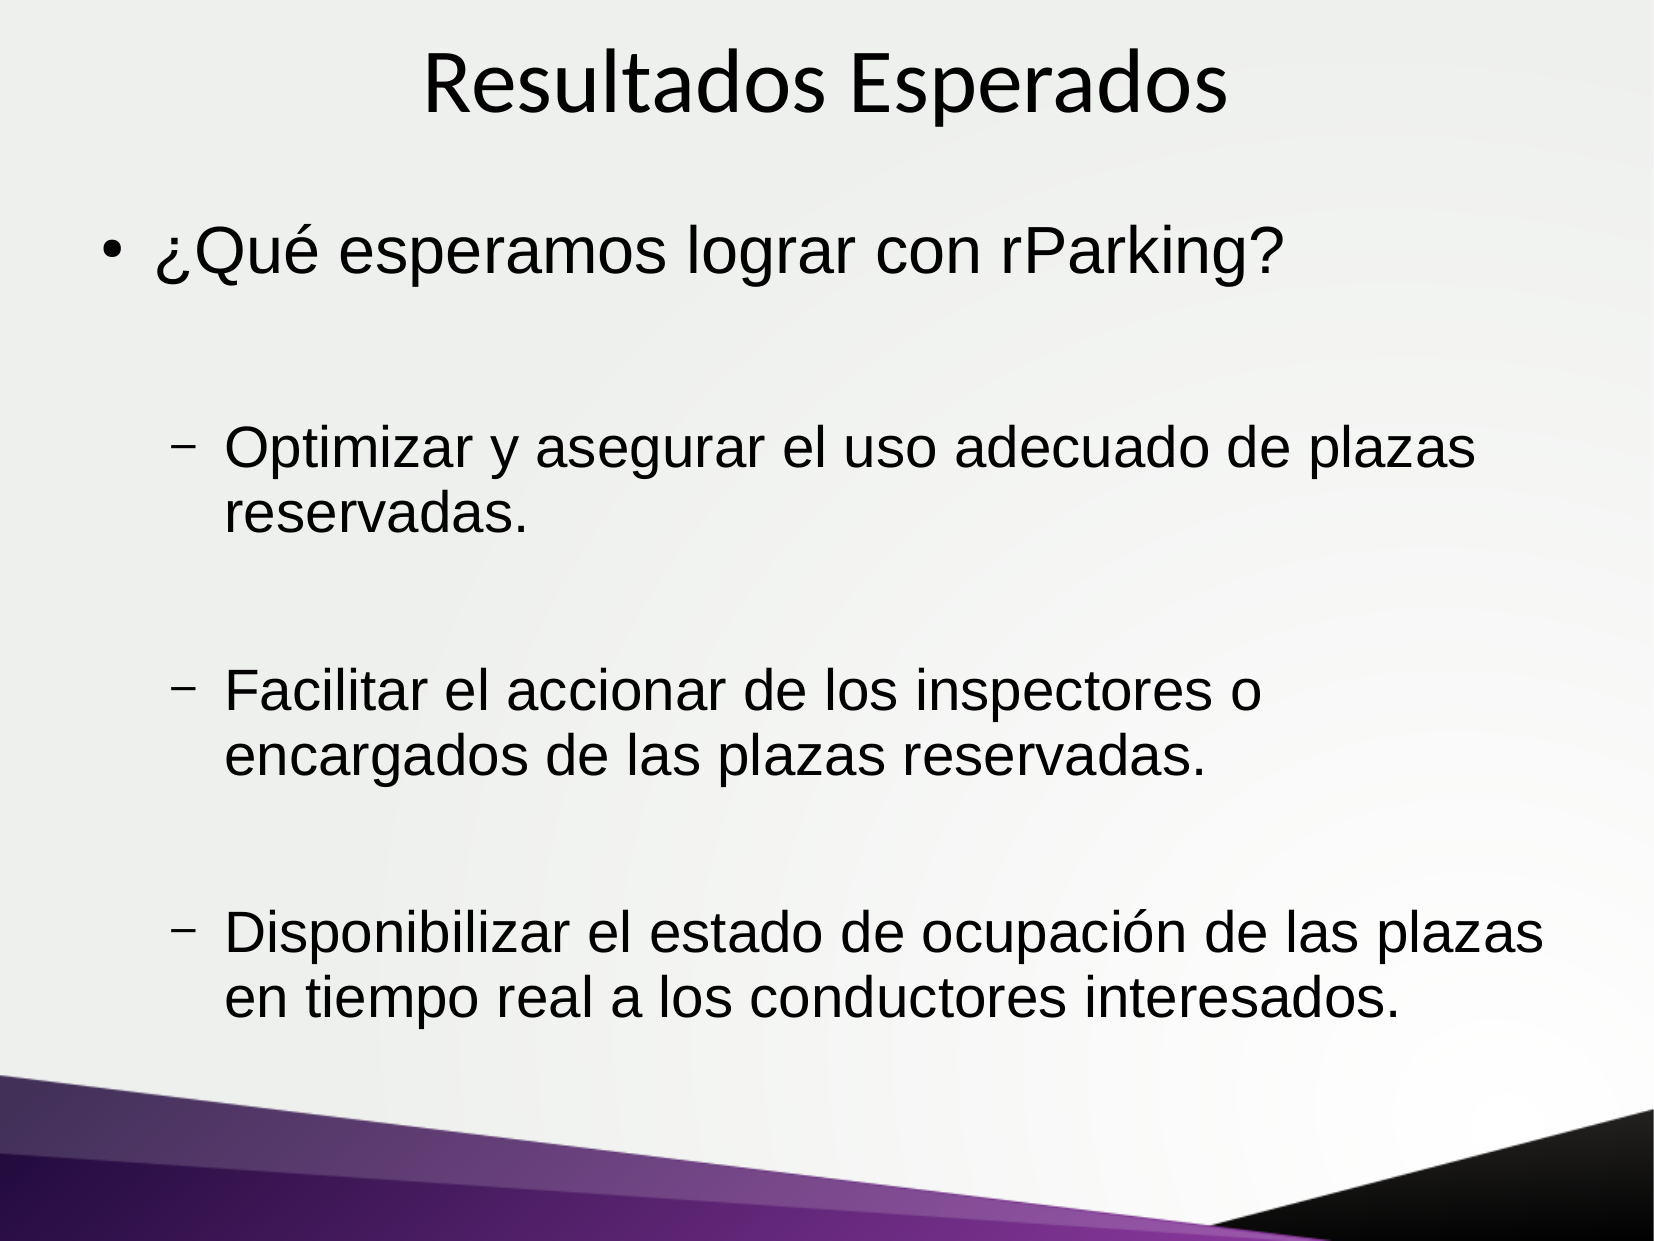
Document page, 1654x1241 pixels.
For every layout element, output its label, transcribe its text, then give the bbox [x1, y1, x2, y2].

title Resultados Esperados [82, 33, 1571, 146]
picture [0, 0, 1654, 1241]
list ¿Qué esperamos lograr con rParking? Optimizar y asegurar el uso adecuado de plazas reservadas. Facilitar el accionar de los inspectores o encargados de las plazas reservadas. Disponibilizar el estado de ocupación de las plazas en tiempo real a los conductores interesados. [82, 212, 1571, 1034]
